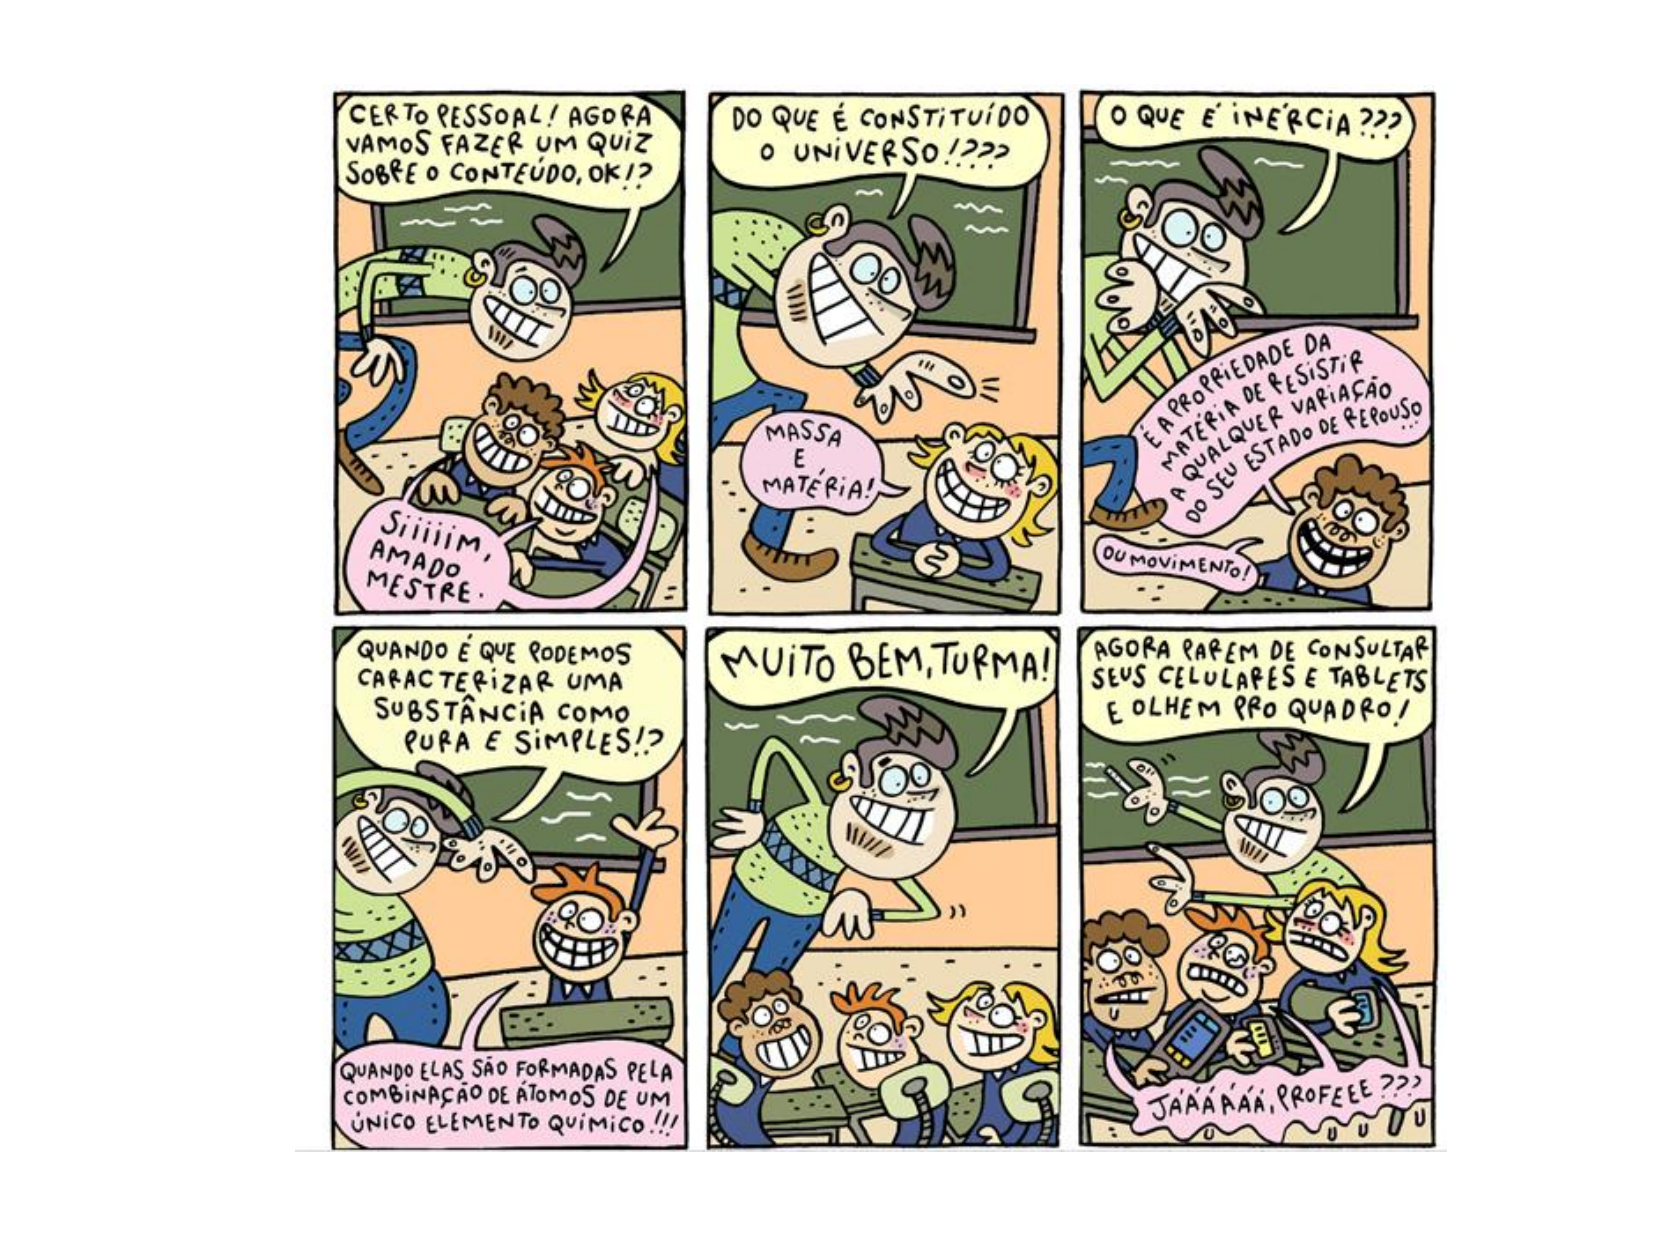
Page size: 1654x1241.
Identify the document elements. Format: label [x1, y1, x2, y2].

picture [295, 84, 1447, 1152]
